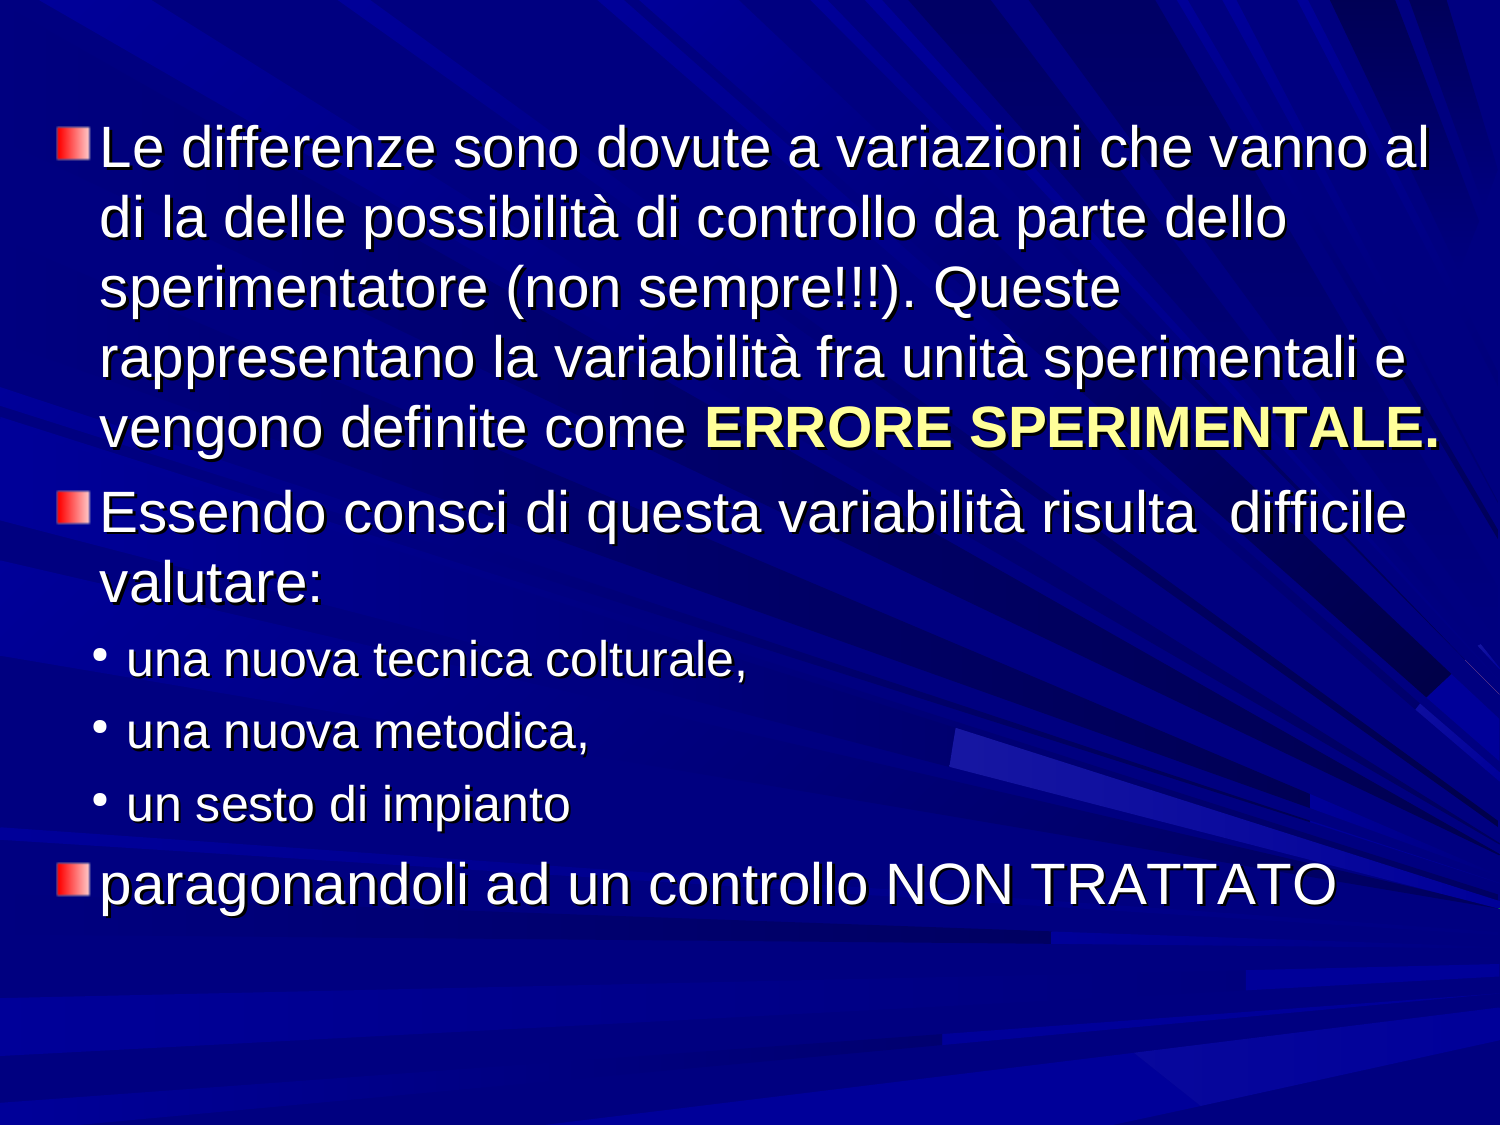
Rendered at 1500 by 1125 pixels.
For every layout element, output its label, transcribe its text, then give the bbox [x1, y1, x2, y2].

picture [55, 125, 94, 164]
picture [55, 861, 94, 900]
text_box Le differenze sono dovute a variazioni che vanno al di la delle possibilità di controllo da parte dello sperimentatore (non sempre!!!). Queste rappresentano la variabilità fra unità sperimentali e vengono definite come ERRORE SPERIMENTALE. Essendo consci di questa variabilità risulta difficile valutare: una nuova tecnica colturale, una nuova metodica, un sesto di impianto paragonandoli ad un controllo NON TRATTATO [41, 101, 1500, 1071]
picture [55, 489, 94, 528]
